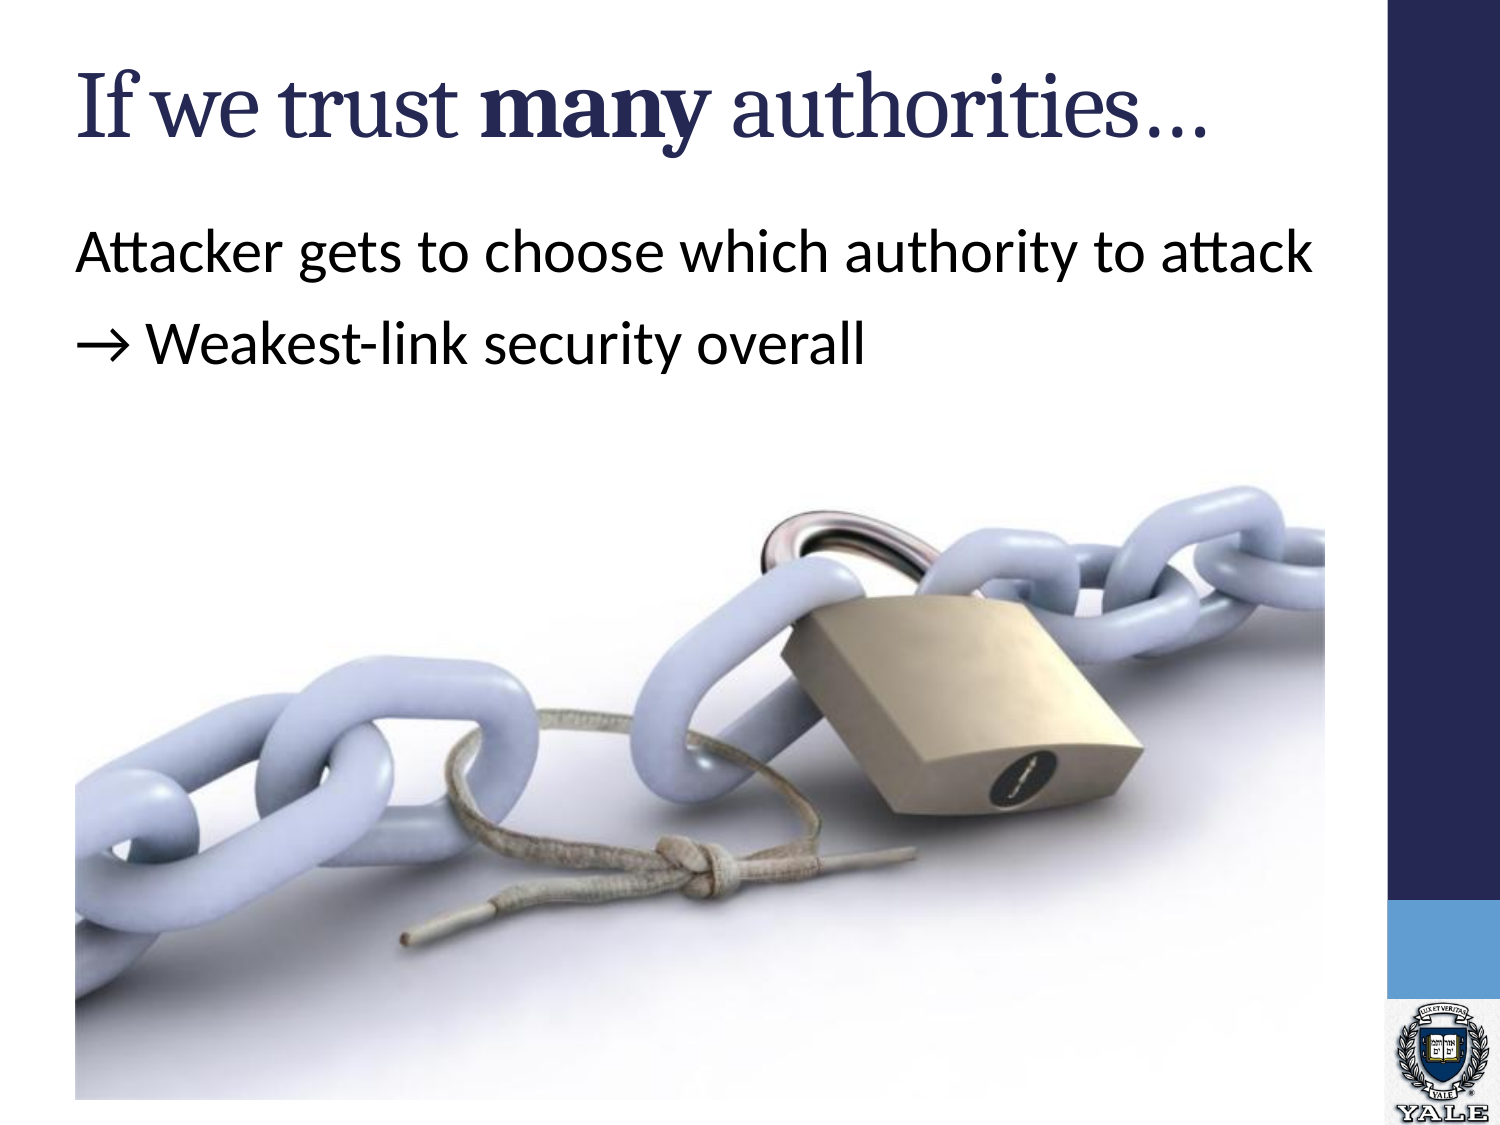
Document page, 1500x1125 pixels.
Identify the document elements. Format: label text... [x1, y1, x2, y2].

picture [1384, 999, 1500, 1125]
title If we trust many authorities… [75, 50, 1325, 163]
list Attacker gets to choose which authority to attack → Weakest-link security overall [75, 224, 1325, 419]
picture [75, 419, 1325, 1100]
